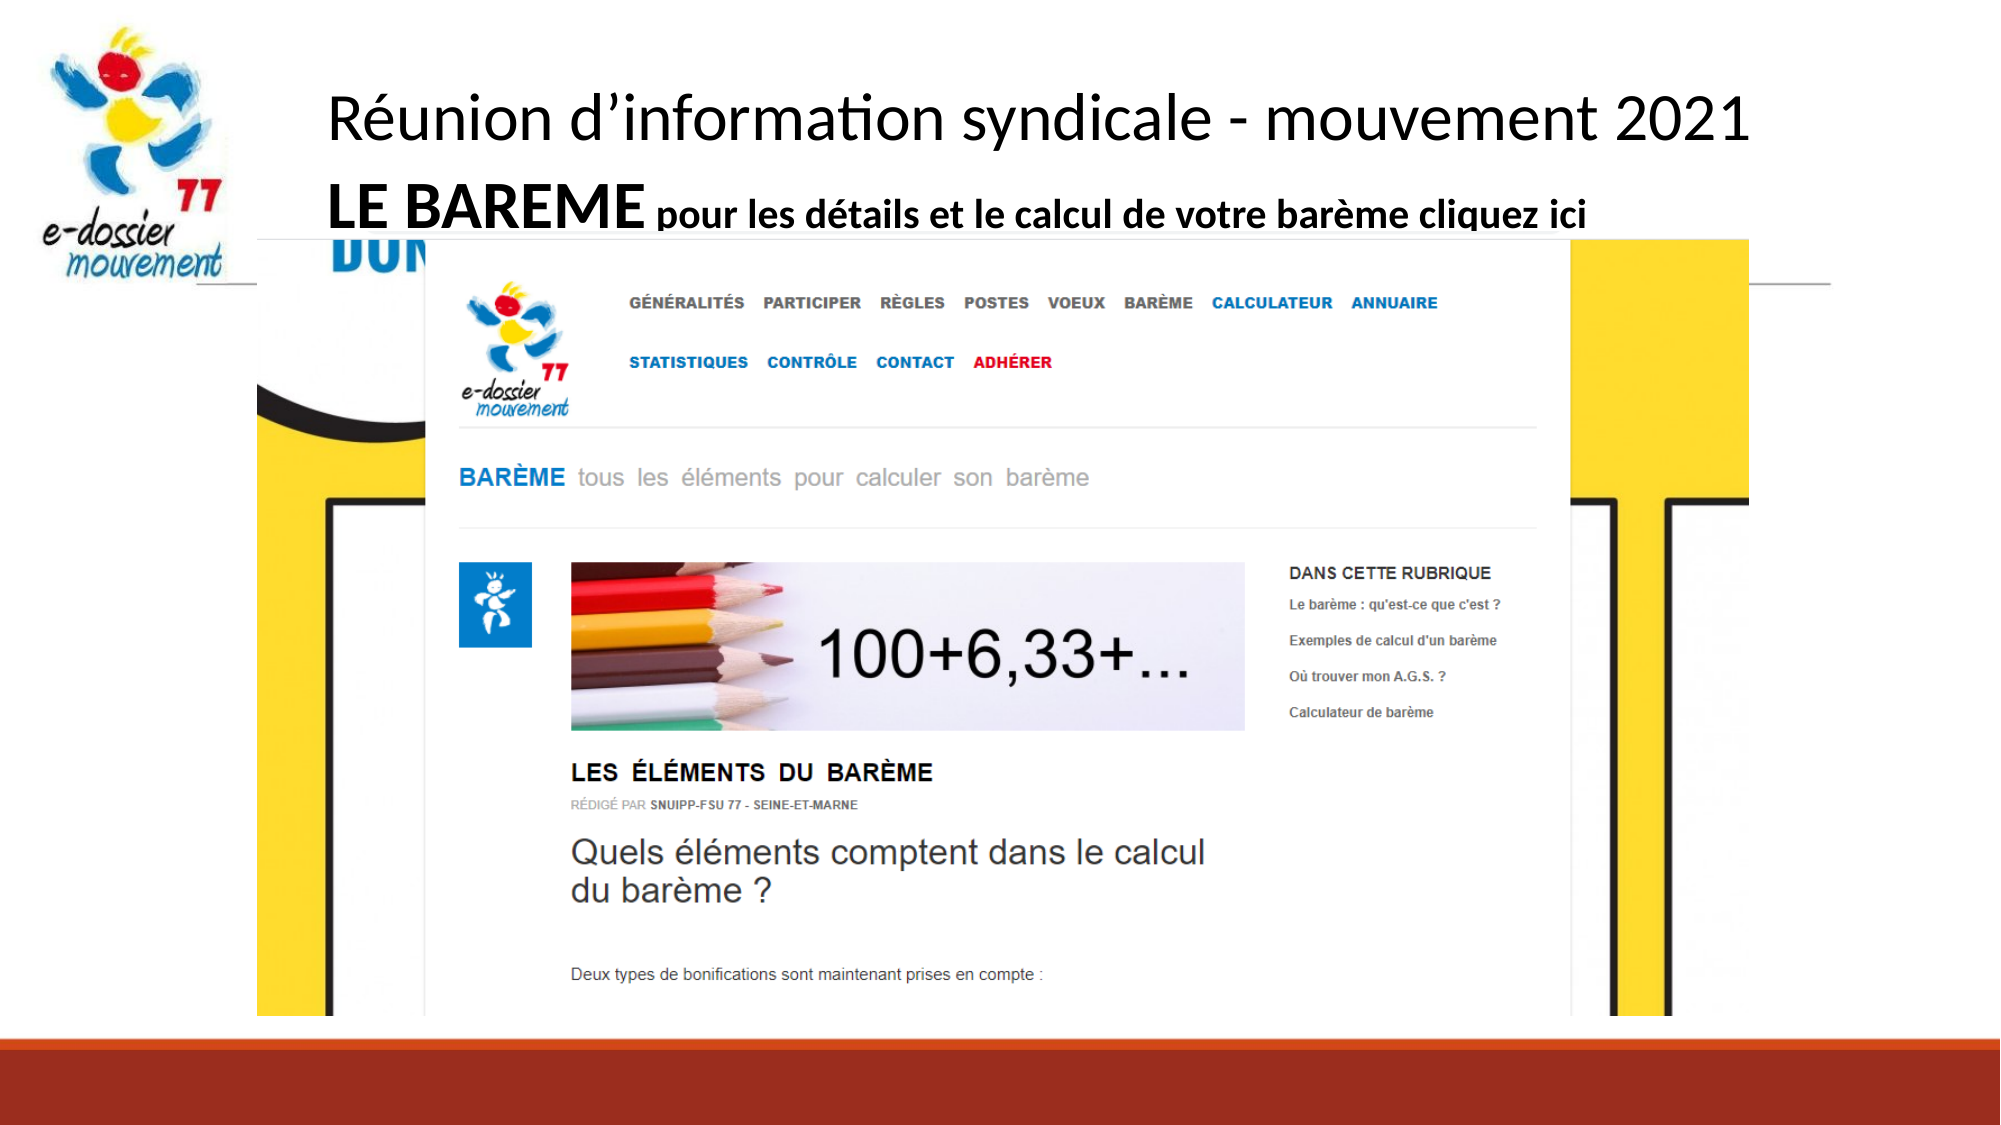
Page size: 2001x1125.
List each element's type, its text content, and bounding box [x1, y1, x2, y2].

text_box LE BAREME pour les détails et le calcul de votre barème cliquez ici [327, 142, 1673, 231]
text_box Réunion d’information syndicale - mouvement 2021 [327, 55, 1808, 154]
text_box [0, 0, 2000, 1125]
picture [257, 231, 1749, 1016]
